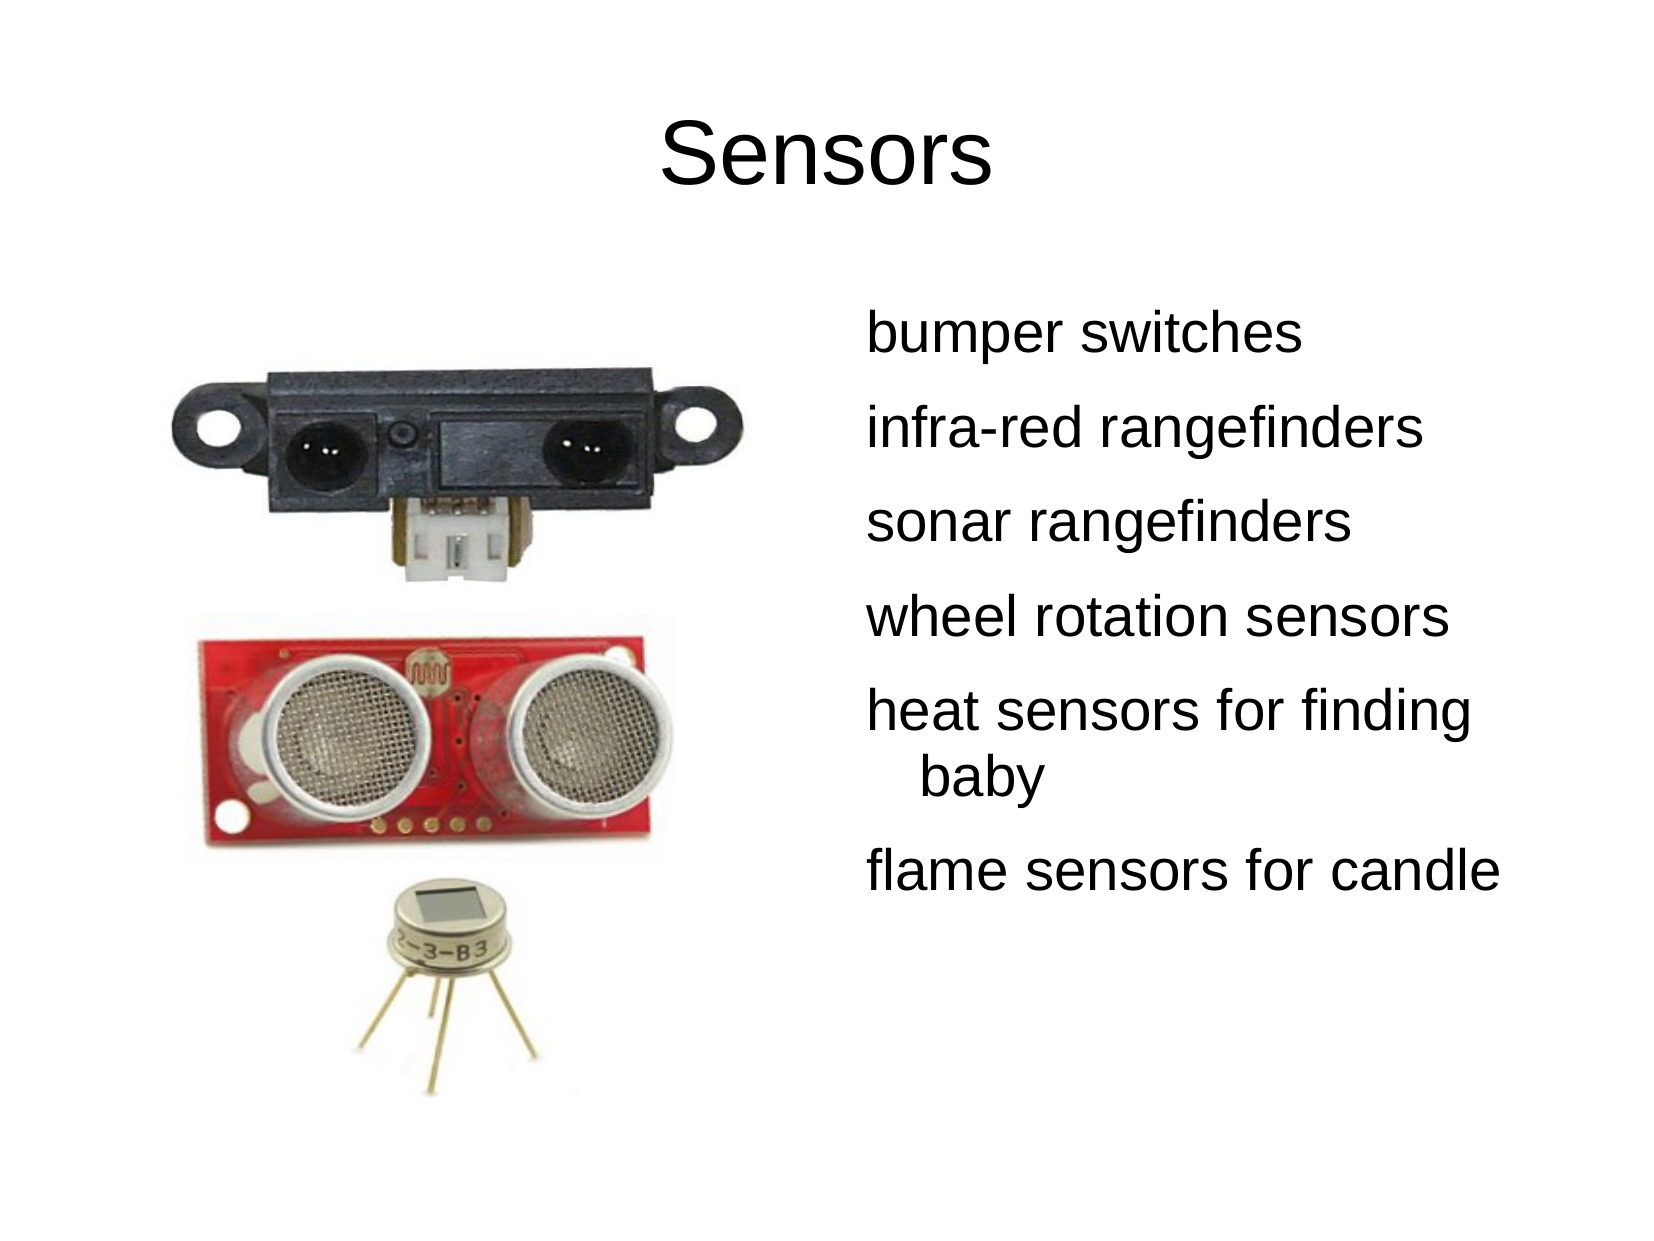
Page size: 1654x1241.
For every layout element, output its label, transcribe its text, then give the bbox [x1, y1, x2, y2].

title Sensors [82, 49, 1571, 257]
list bumper switches infra-red rangefinders sonar rangefinders wheel rotation sensors heat sensors for finding baby flame sensors for candle [848, 300, 1538, 1140]
picture [112, 306, 802, 1098]
